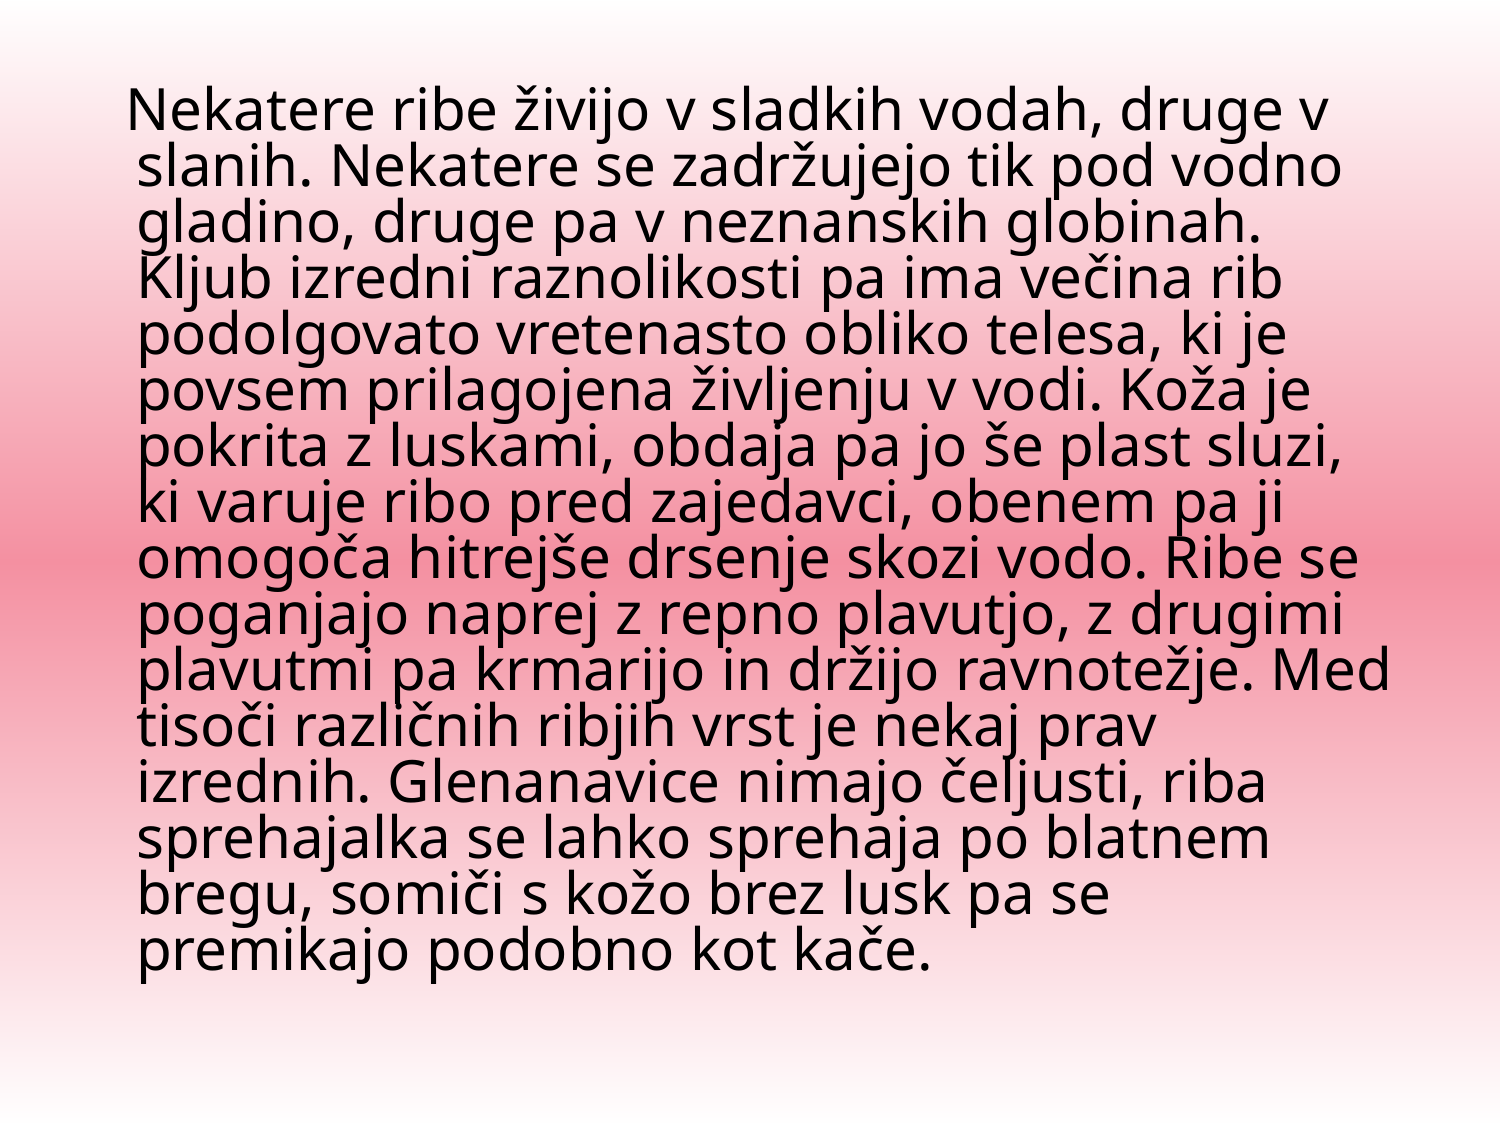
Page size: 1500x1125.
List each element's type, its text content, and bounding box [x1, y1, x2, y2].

list Nekatere ribe živijo v sladkih vodah, druge v slanih. Nekatere se zadržujejo tik pod vodno gladino, druge pa v neznanskih globinah. Kljub izredni raznolikosti pa ima večina rib podolgovato vretenasto obliko telesa, ki je povsem prilagojena življenju v vodi. Koža je pokrita z luskami, obdaja pa jo še plast sluzi, ki varuje ribo pred zajedavci, obenem pa ji omogoča hitrejše drsenje skozi vodo. Ribe se poganjajo naprej z repno plavutjo, z drugimi plavutmi pa krmarijo in držijo ravnotežje. Med tisoči različnih ribjih vrst je nekaj prav izrednih. Glenanavice nimajo čeljusti, riba sprehajalka se lahko sprehaja po blatnem bregu, somiči s kožo brez lusk pa se premikajo podobno kot kače. [64, 78, 1415, 1004]
